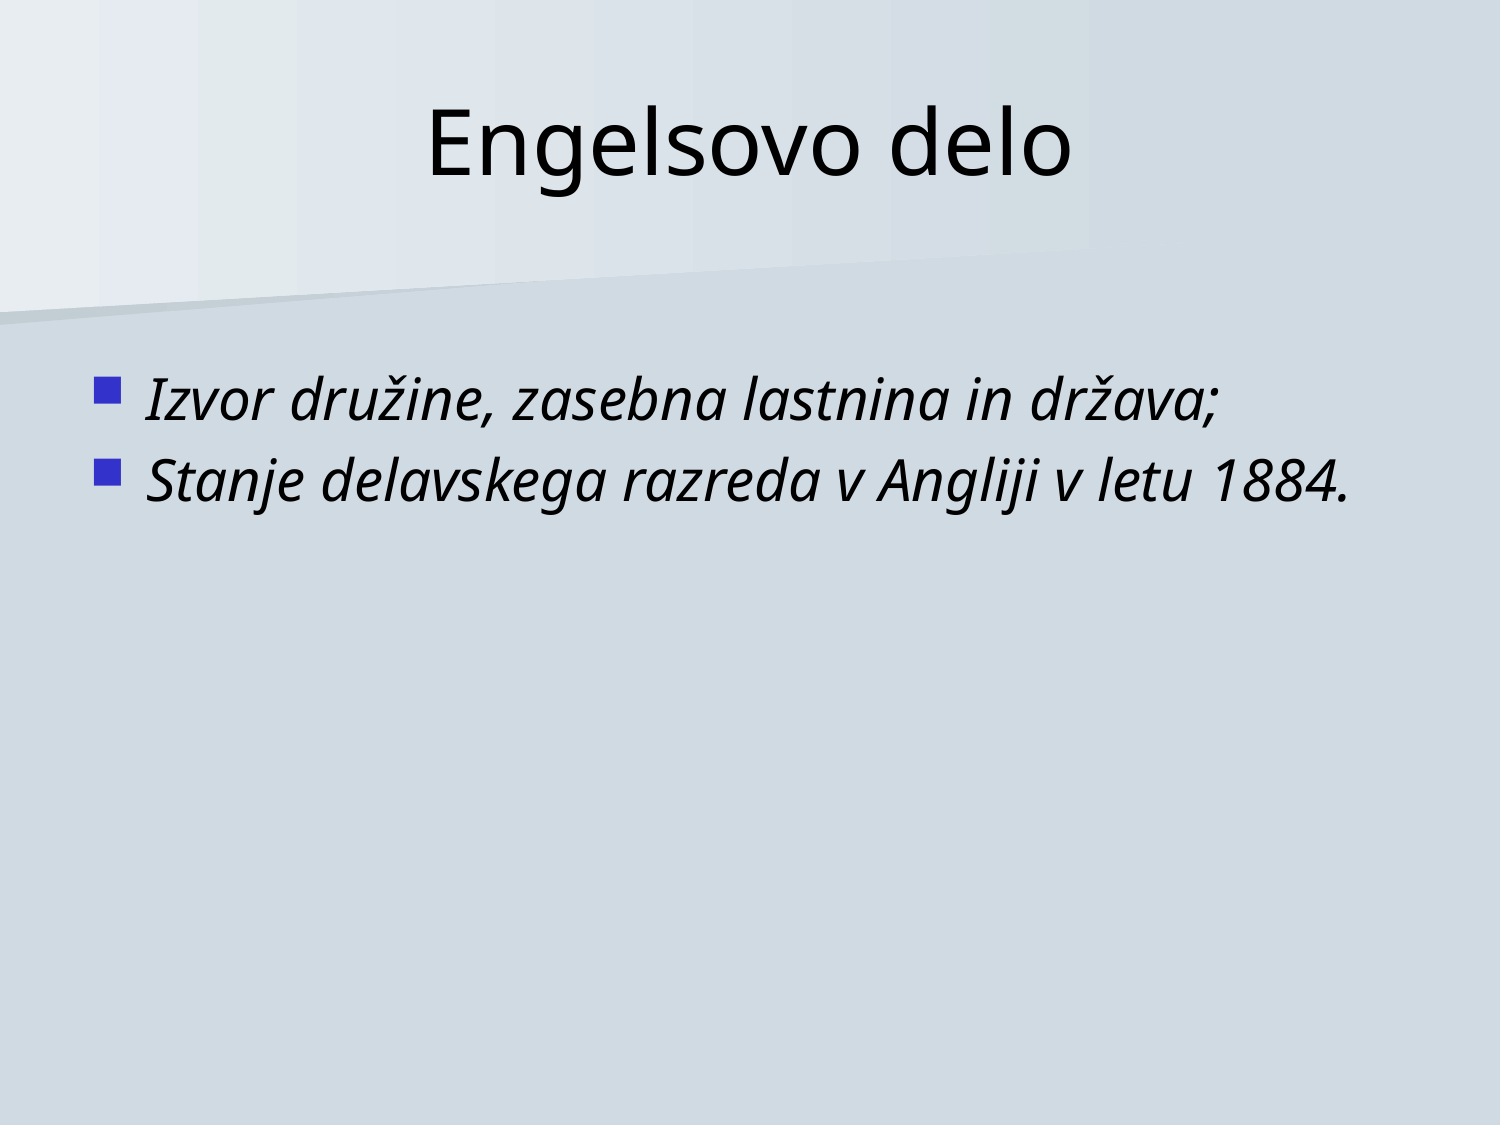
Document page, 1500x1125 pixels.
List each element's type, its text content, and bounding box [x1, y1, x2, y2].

list Izvor družine, zasebna lastnina in država; Stanje delavskega razreda v Angliji v letu 1884. [75, 262, 1425, 1000]
title Engelsovo delo [75, 45, 1425, 233]
